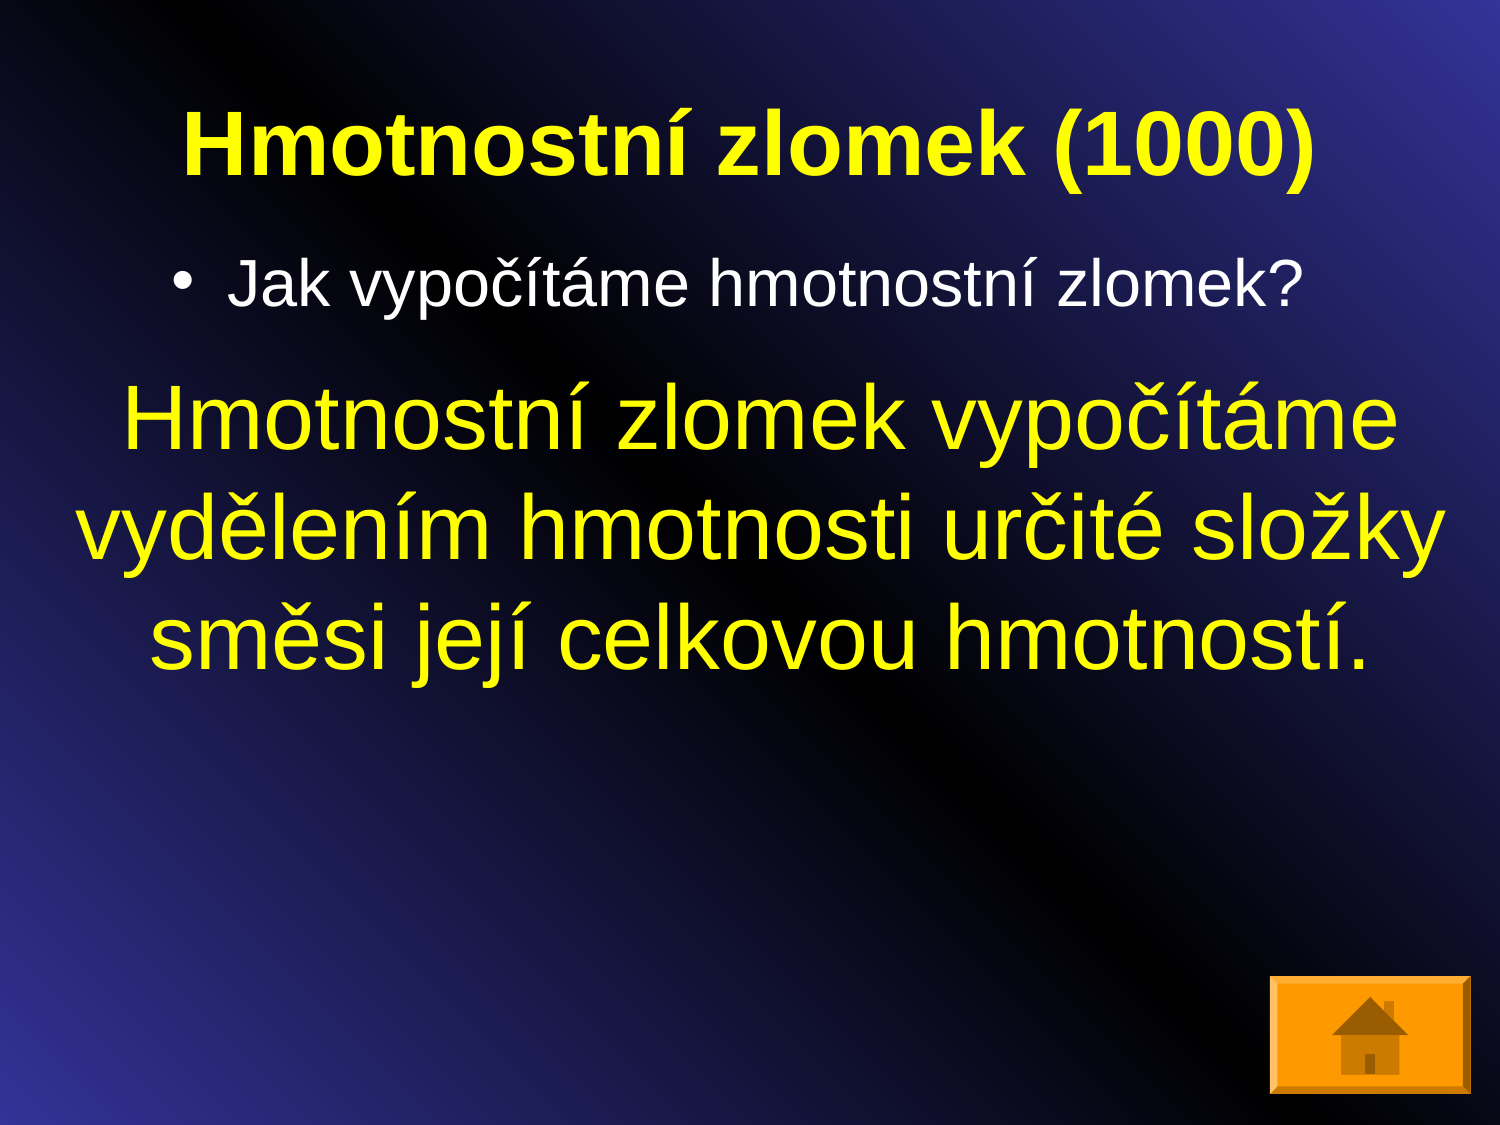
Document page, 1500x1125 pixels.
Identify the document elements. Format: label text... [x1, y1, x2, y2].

text_box Hmotnostní zlomek vypočítáme vydělením hmotnosti určité složky směsi její celkovou hmotností. [53, 349, 1471, 696]
list Jak vypočítáme hmotnostní zlomek? [76, 231, 1400, 349]
text_box [1271, 976, 1471, 1094]
title Hmotnostní zlomek (1000) [75, 45, 1426, 233]
